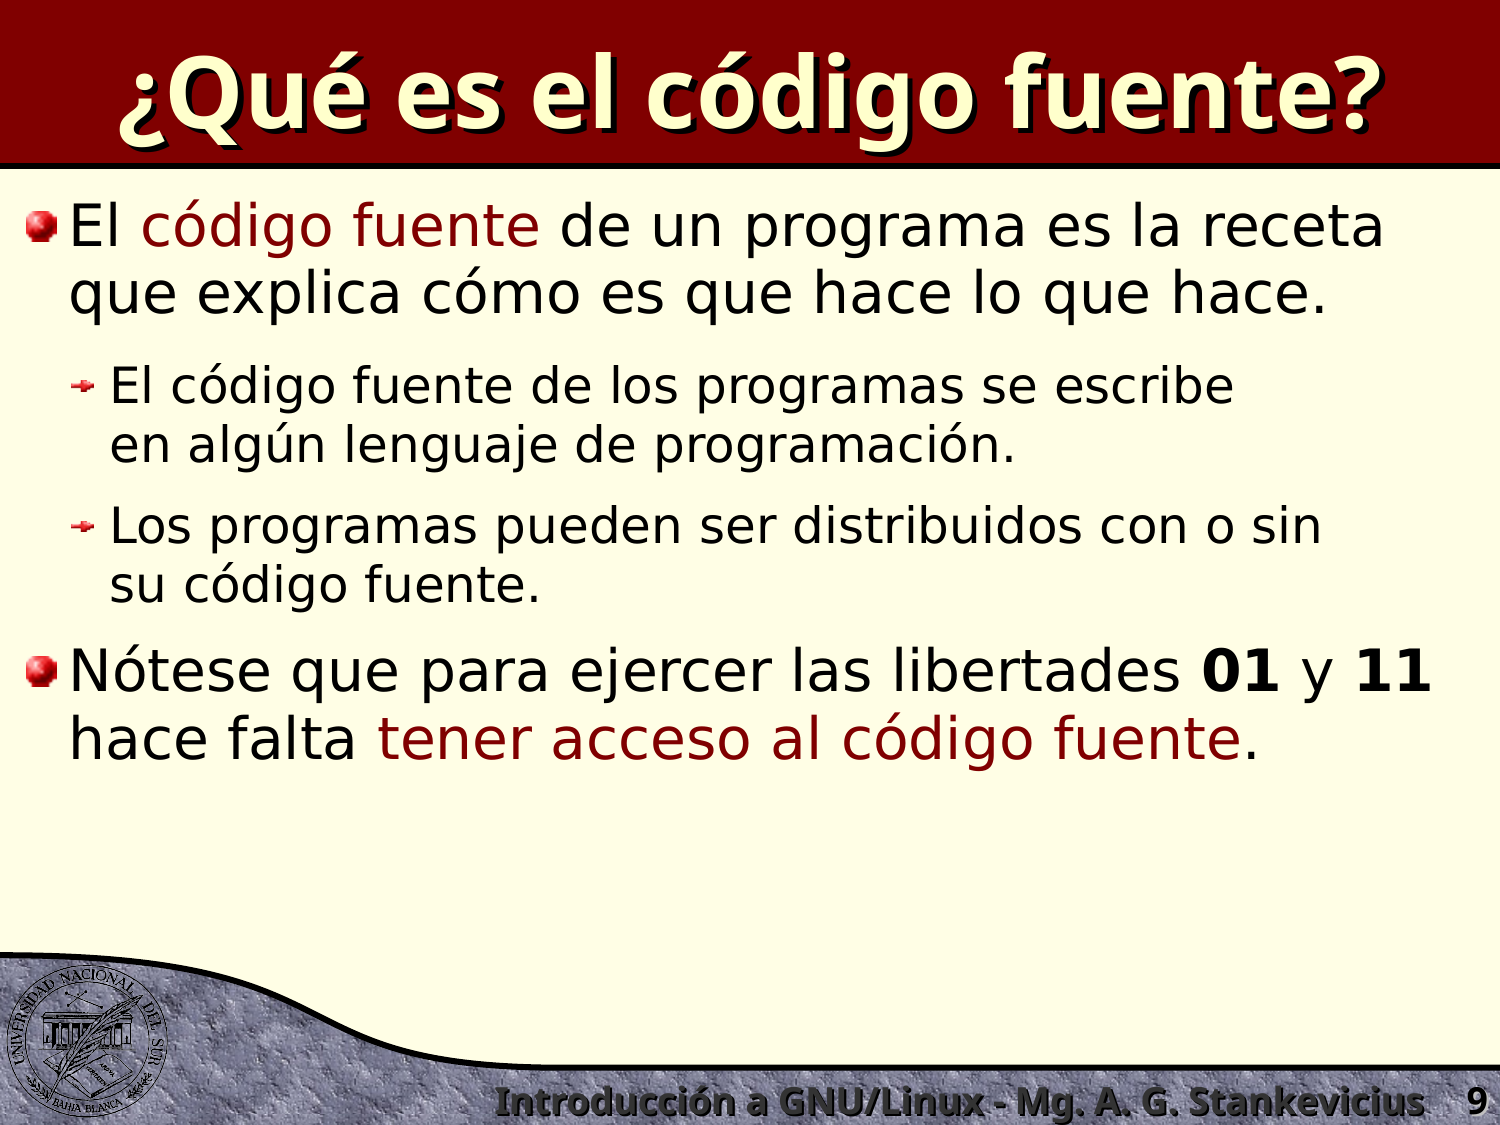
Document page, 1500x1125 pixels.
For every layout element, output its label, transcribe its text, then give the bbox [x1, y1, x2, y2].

picture [0, 956, 1500, 1125]
list El código fuente de un programa es la receta que explica cómo es que hace lo que hace. El código fuente de los programas se escribe en algún lenguaje de programación. Los programas pueden ser distribuidos con o sin su código fuente. Nótese que para ejercer las libertades 01 y 11 hace falta tener acceso al código fuente. [11, 192, 1486, 935]
picture [1059, 1100, 1065, 1110]
title ¿Qué es el código fuente? [15, 12, 1485, 153]
